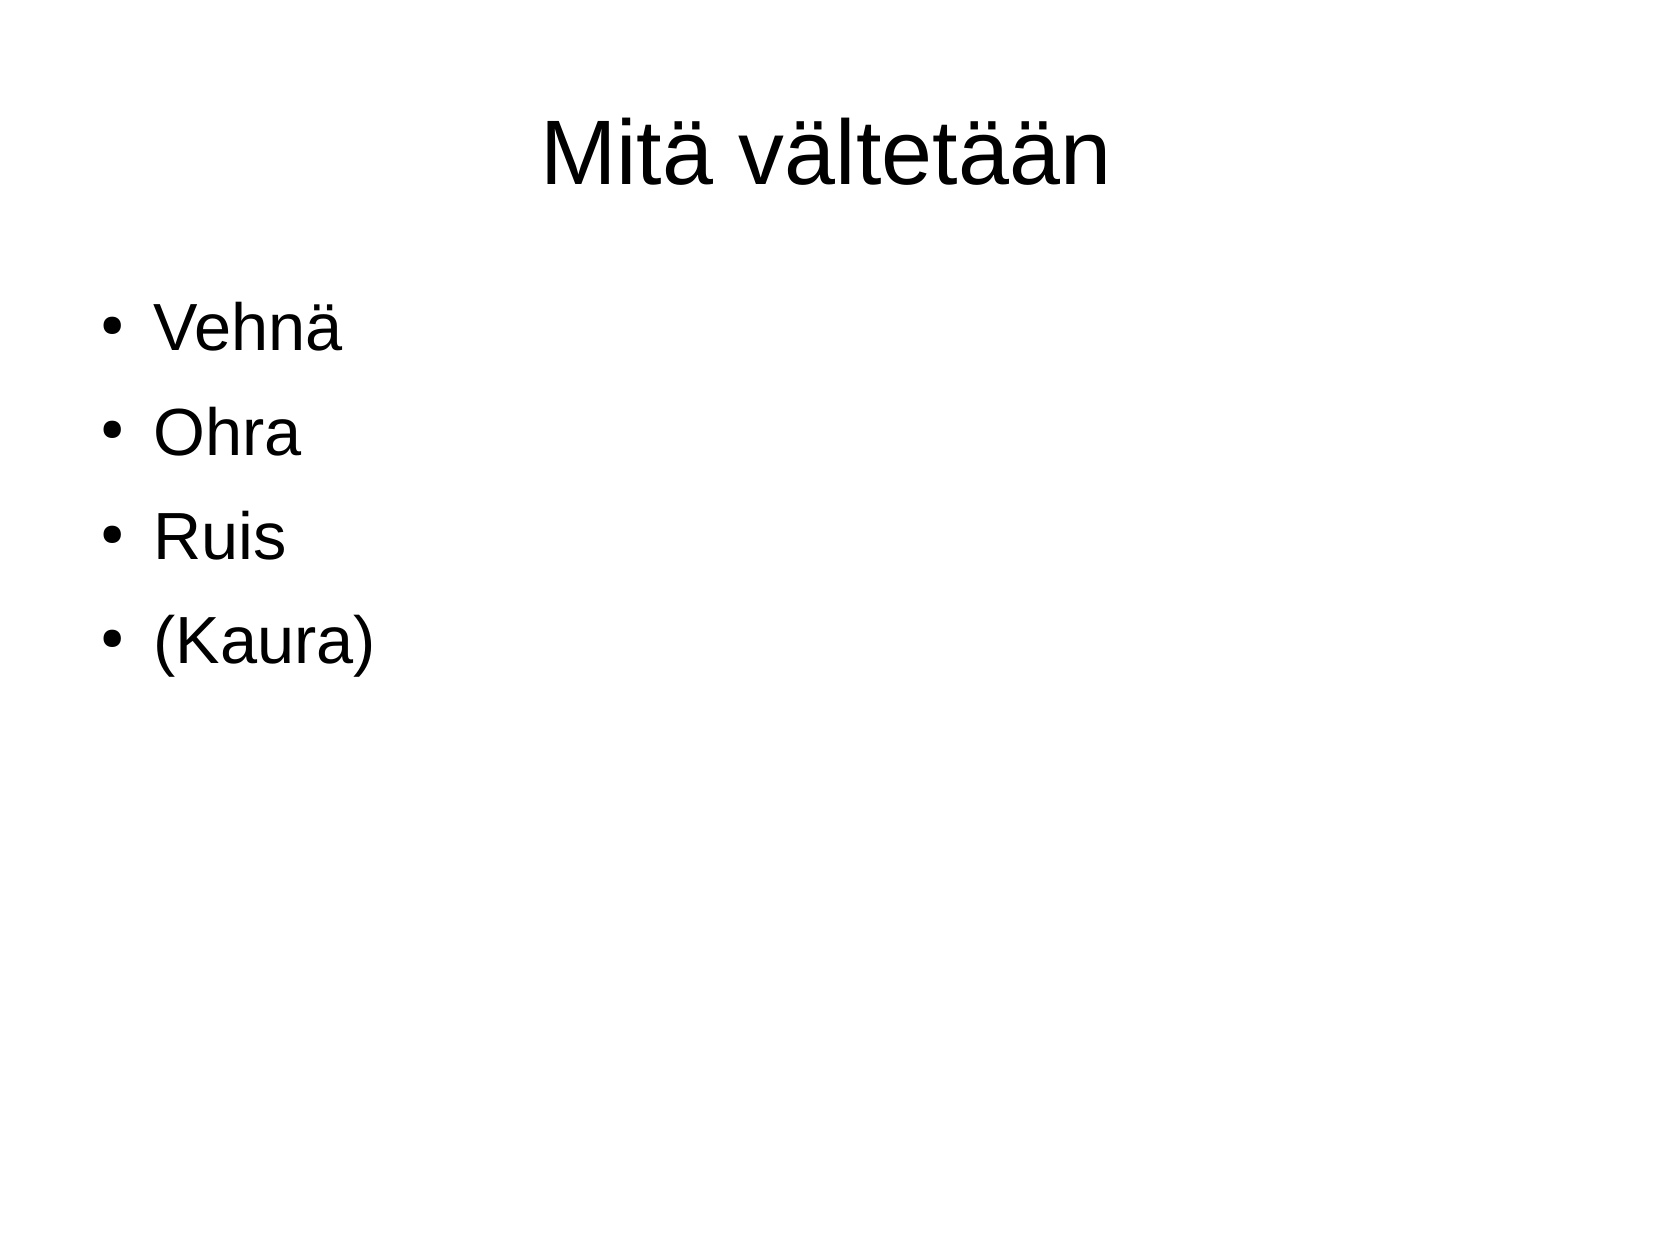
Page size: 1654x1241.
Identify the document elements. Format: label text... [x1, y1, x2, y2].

title Mitä vältetään [82, 31, 1570, 274]
list Vehnä Ohra Ruis (Kaura) [82, 290, 1570, 1010]
